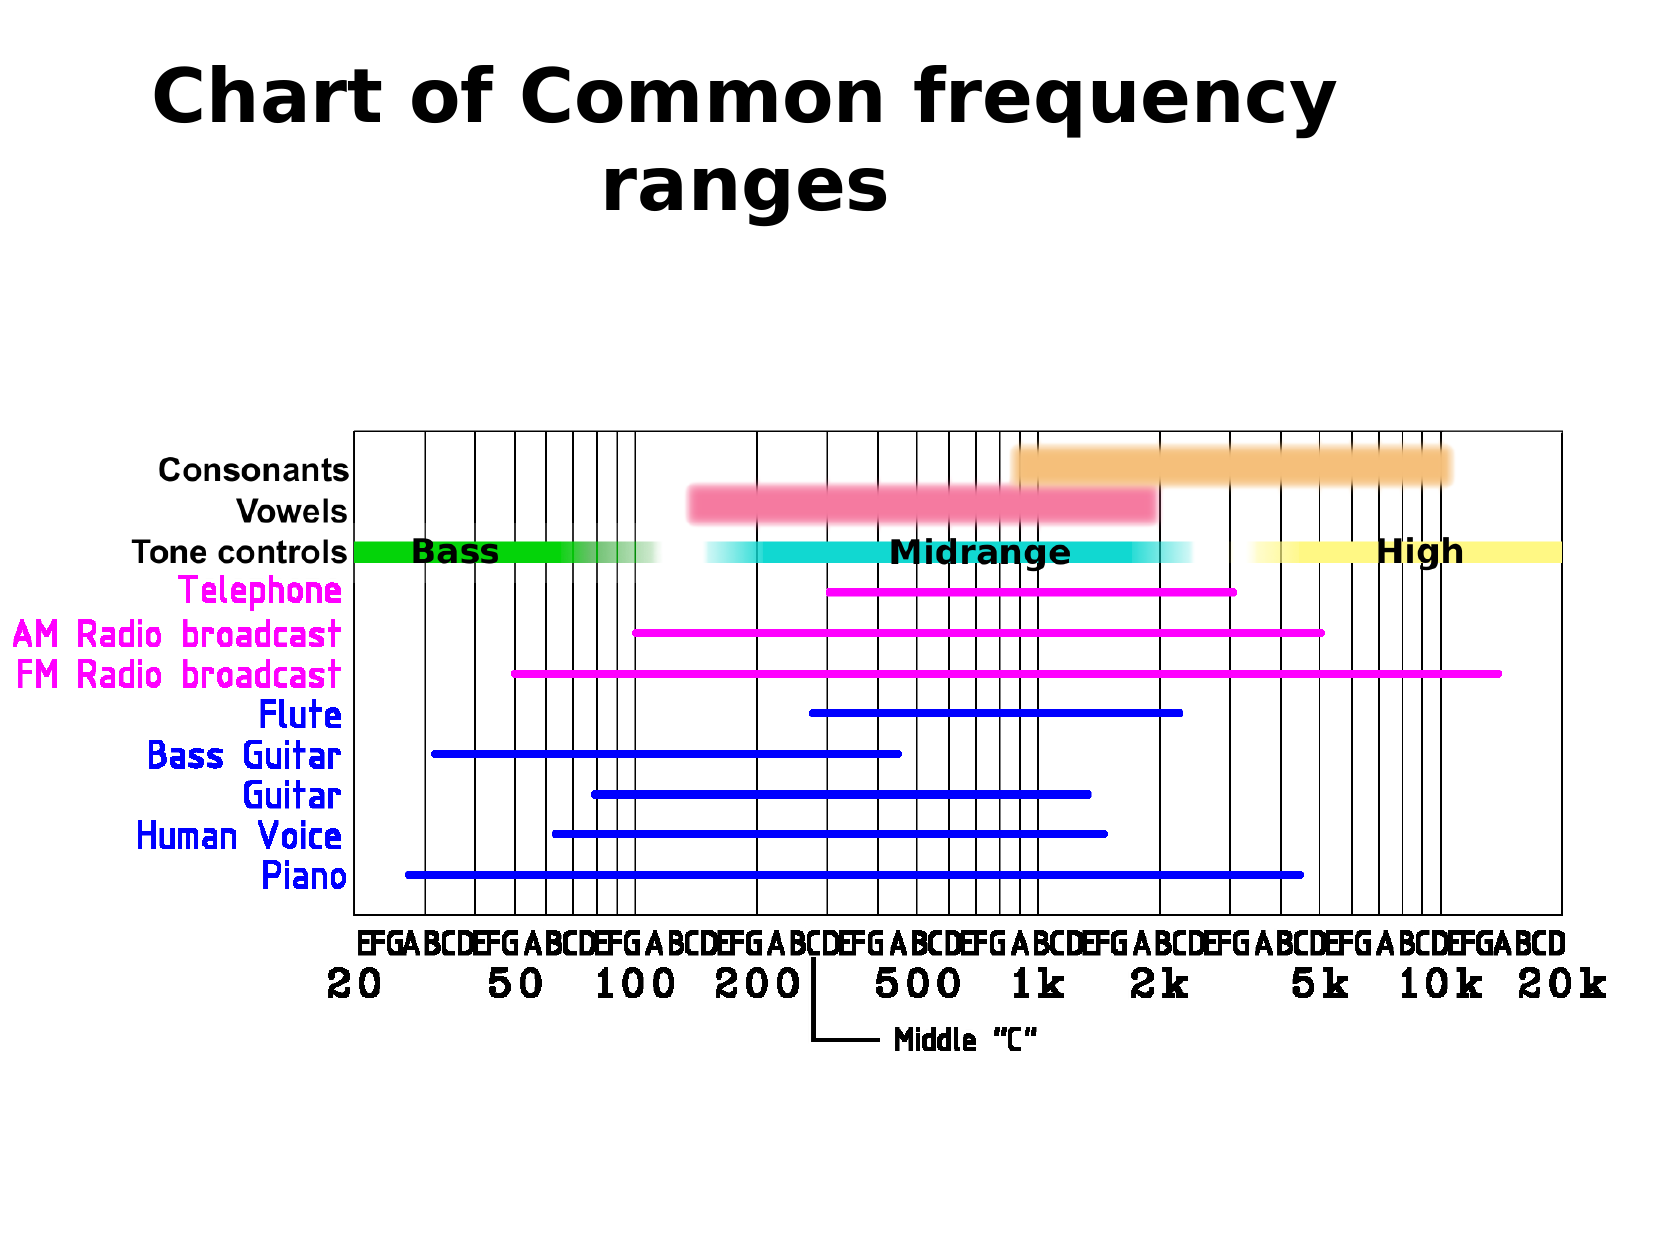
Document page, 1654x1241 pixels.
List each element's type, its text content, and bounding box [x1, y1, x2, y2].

picture [0, 265, 1653, 1241]
text_box Chart of Common frequency ranges [151, 53, 1531, 228]
